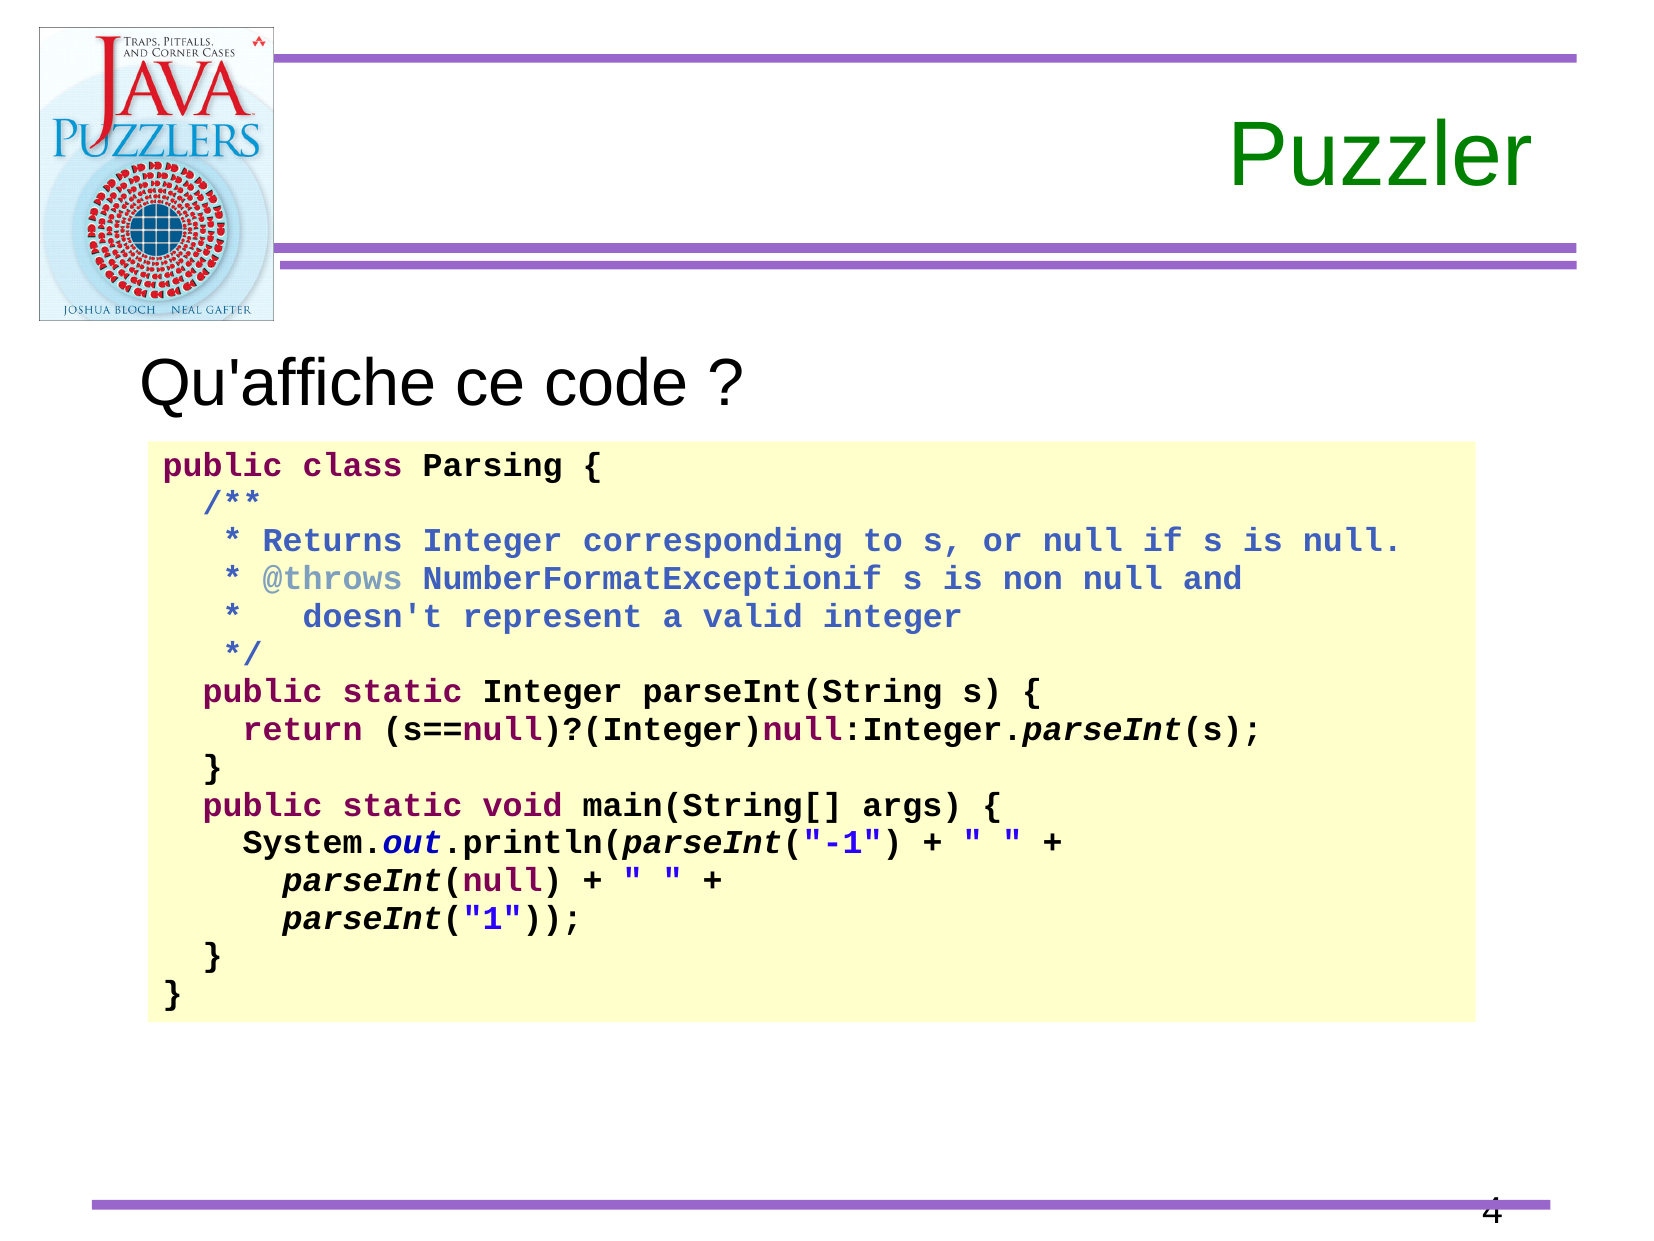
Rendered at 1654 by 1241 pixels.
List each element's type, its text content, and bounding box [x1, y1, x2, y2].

title Puzzler [274, 49, 1534, 257]
picture [39, 27, 274, 321]
text_box public class Parsing { /** * Returns Integer corresponding to s, or null if s is null. * @throws NumberFormatExceptionif s is non null and * doesn't represent a valid integer */ public static Integer parseInt(String s) { return (s==null)?(Integer)null:Integer.parseInt(s); } public static void main(String[] args) { System.out.println(parseInt("-1") + " " + parseInt(null) + " " + parseInt("1")); } } [147, 441, 1476, 1021]
list Qu'affiche ce code ? [121, 344, 1534, 1127]
